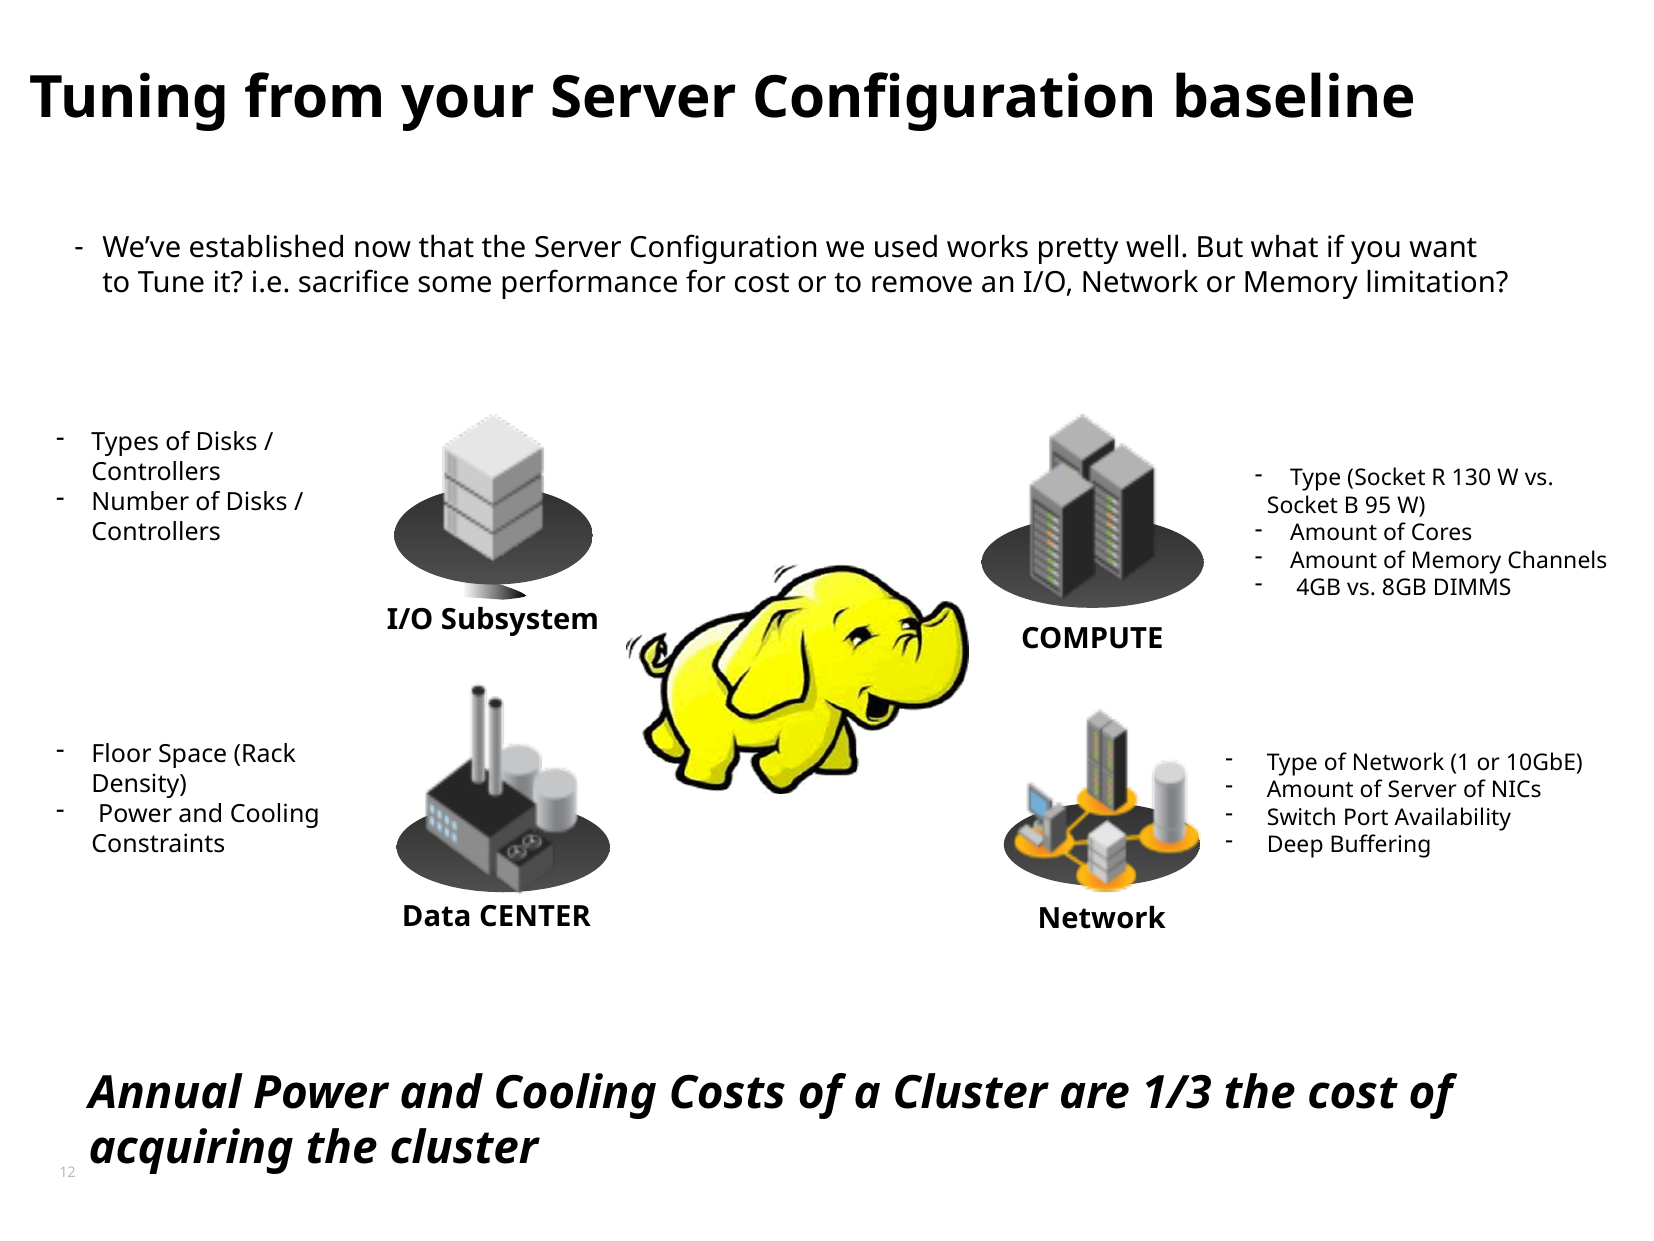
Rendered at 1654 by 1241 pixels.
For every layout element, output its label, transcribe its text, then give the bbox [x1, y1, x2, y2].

picture [620, 560, 975, 798]
text_box [1163, 526, 1204, 598]
text_box Type of Network (1 or 10GbE) Amount of Server of NICs Switch Port Availability Deep Buffering [1210, 739, 1654, 865]
text_box [582, 816, 610, 878]
text_box Annual Power and Cooling Costs of a Cluster are 1/3 the cost of acquiring the cluster [88, 1062, 1625, 1241]
text_box Floor Space (Rack Density) Power and Cooling Constraints [41, 730, 384, 865]
text_box COMPUTE [1021, 624, 1164, 655]
text_box [400, 493, 593, 600]
text_box Types of Disks / Controllers Number of Disks / Controllers [41, 417, 414, 553]
text_box I/O Subsystem [386, 606, 600, 636]
text_box Data CENTER [401, 903, 592, 933]
title Tuning from your Server Configuration baseline [29, 59, 1645, 163]
picture [441, 413, 546, 564]
text_box Type (Socket R 130 W vs. Socket B 95 W) Amount of Cores Amount of Memory Channels 4GB vs. 8GB DIMMS [1240, 455, 1654, 608]
picture [1022, 413, 1163, 604]
picture [1012, 708, 1201, 897]
text_box [1047, 604, 1138, 608]
text_box Network [1037, 904, 1166, 935]
text_box [981, 527, 1022, 598]
picture [422, 679, 582, 899]
text_box [396, 818, 422, 877]
text_box [1003, 827, 1012, 862]
list We’ve established now that the Server Configuration we used works pretty well. But what if you want to Tune it? i.e. sacrifice some performance for cost or to remove an I/O, Network or Memory limitation? [59, 220, 1528, 345]
